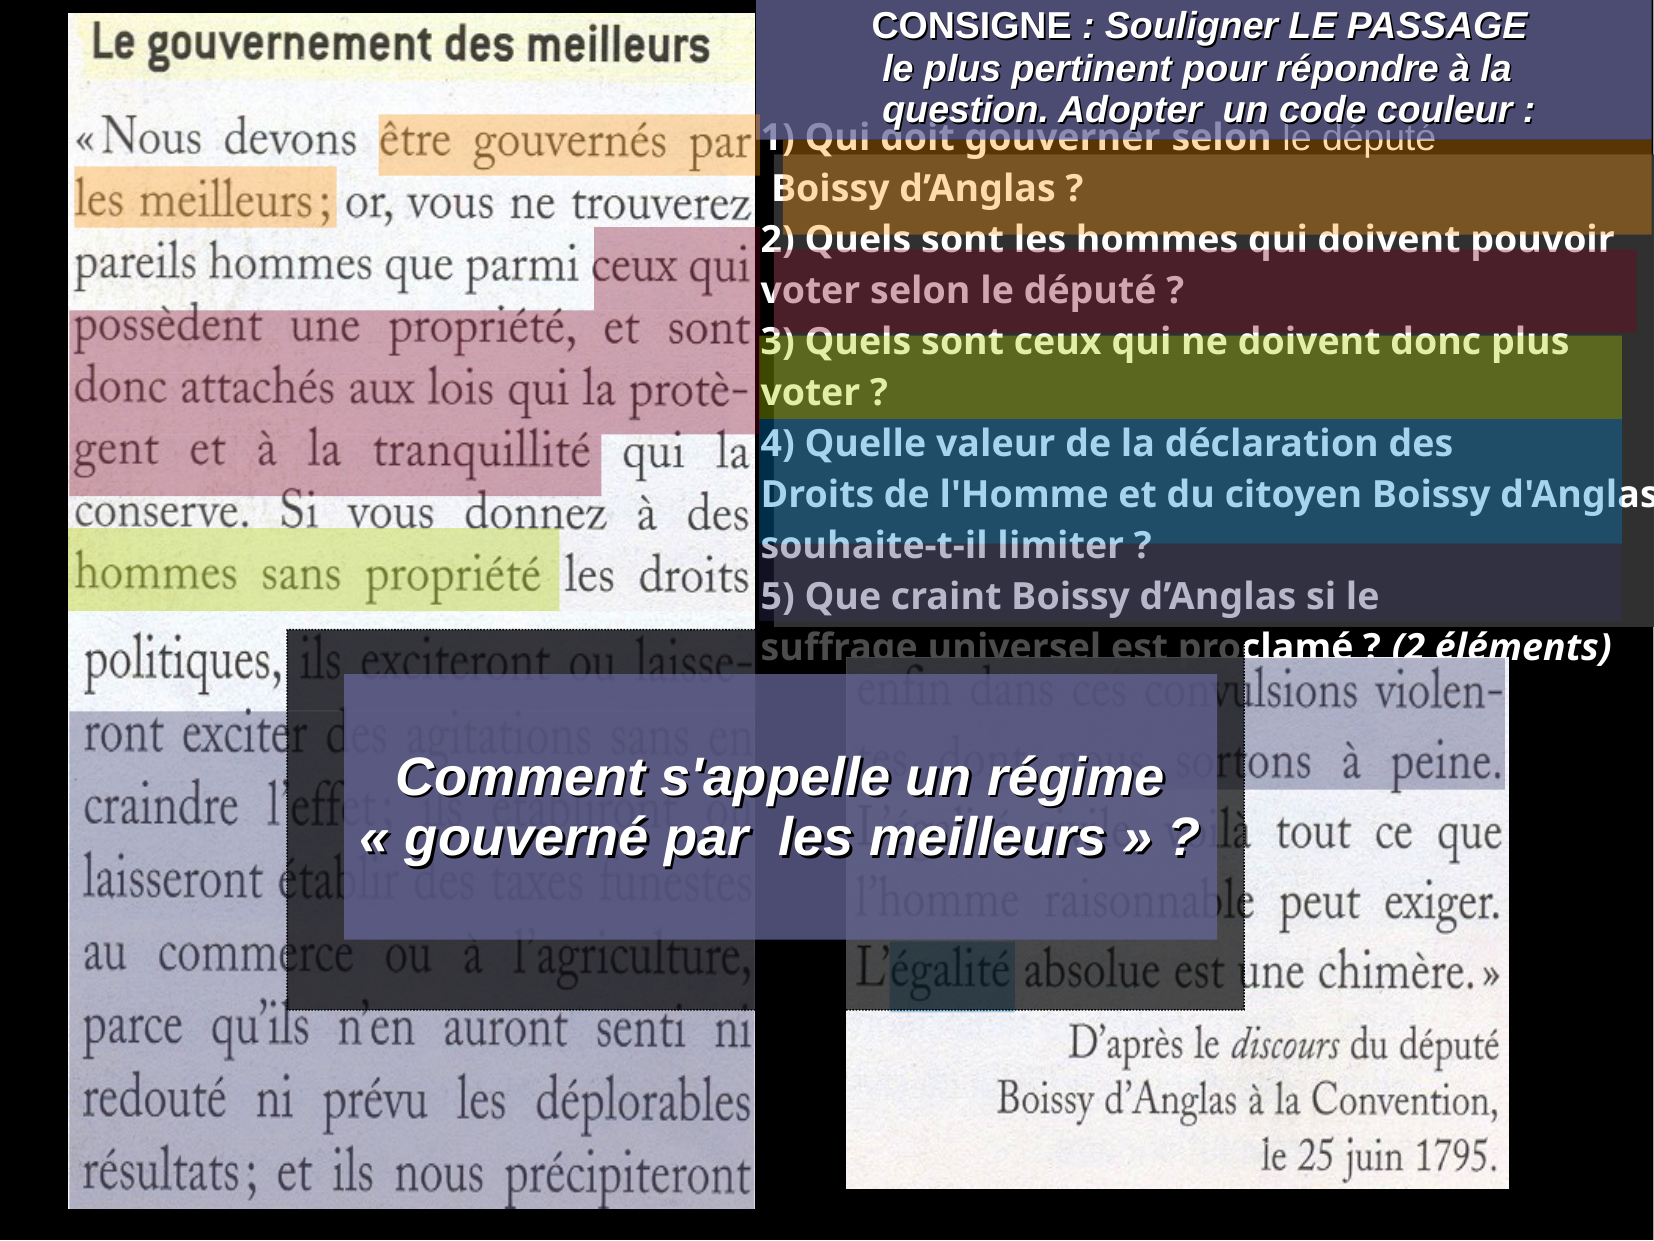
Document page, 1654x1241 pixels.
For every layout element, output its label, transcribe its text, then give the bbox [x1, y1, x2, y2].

text_box [69, 629, 1505, 1209]
text_box [68, 528, 560, 612]
text_box 1) Qui doit gouverner selon le député Boissy d’Anglas ? 2) Quels sont les hommes qui doivent pouvoir voter selon le député ? 3) Quels sont ceux qui ne doivent donc plus voter ? 4) Quelle valeur de la déclaration des Droits de l'Homme et du citoyen Boissy d'Anglas souhaite-t-il limiter ? 5) Que craint Boissy d’Anglas si le suffrage universel est proclamé ? (2 éléments) [773, 154, 1654, 627]
text_box [773, 249, 1637, 333]
picture [846, 657, 1509, 1189]
text_box [69, 227, 1622, 621]
text_box [74, 166, 337, 228]
text_box CONSIGNE : Souligner LE PASSAGE le plus pertinent pour répondre à la question. Adopter un code couleur : [756, 0, 1652, 140]
picture [68, 13, 755, 1209]
text_box [378, 114, 760, 176]
text_box [782, 140, 1652, 235]
text_box Comment s'appelle un régime « gouverné par les meilleurs » ? [344, 674, 1218, 940]
